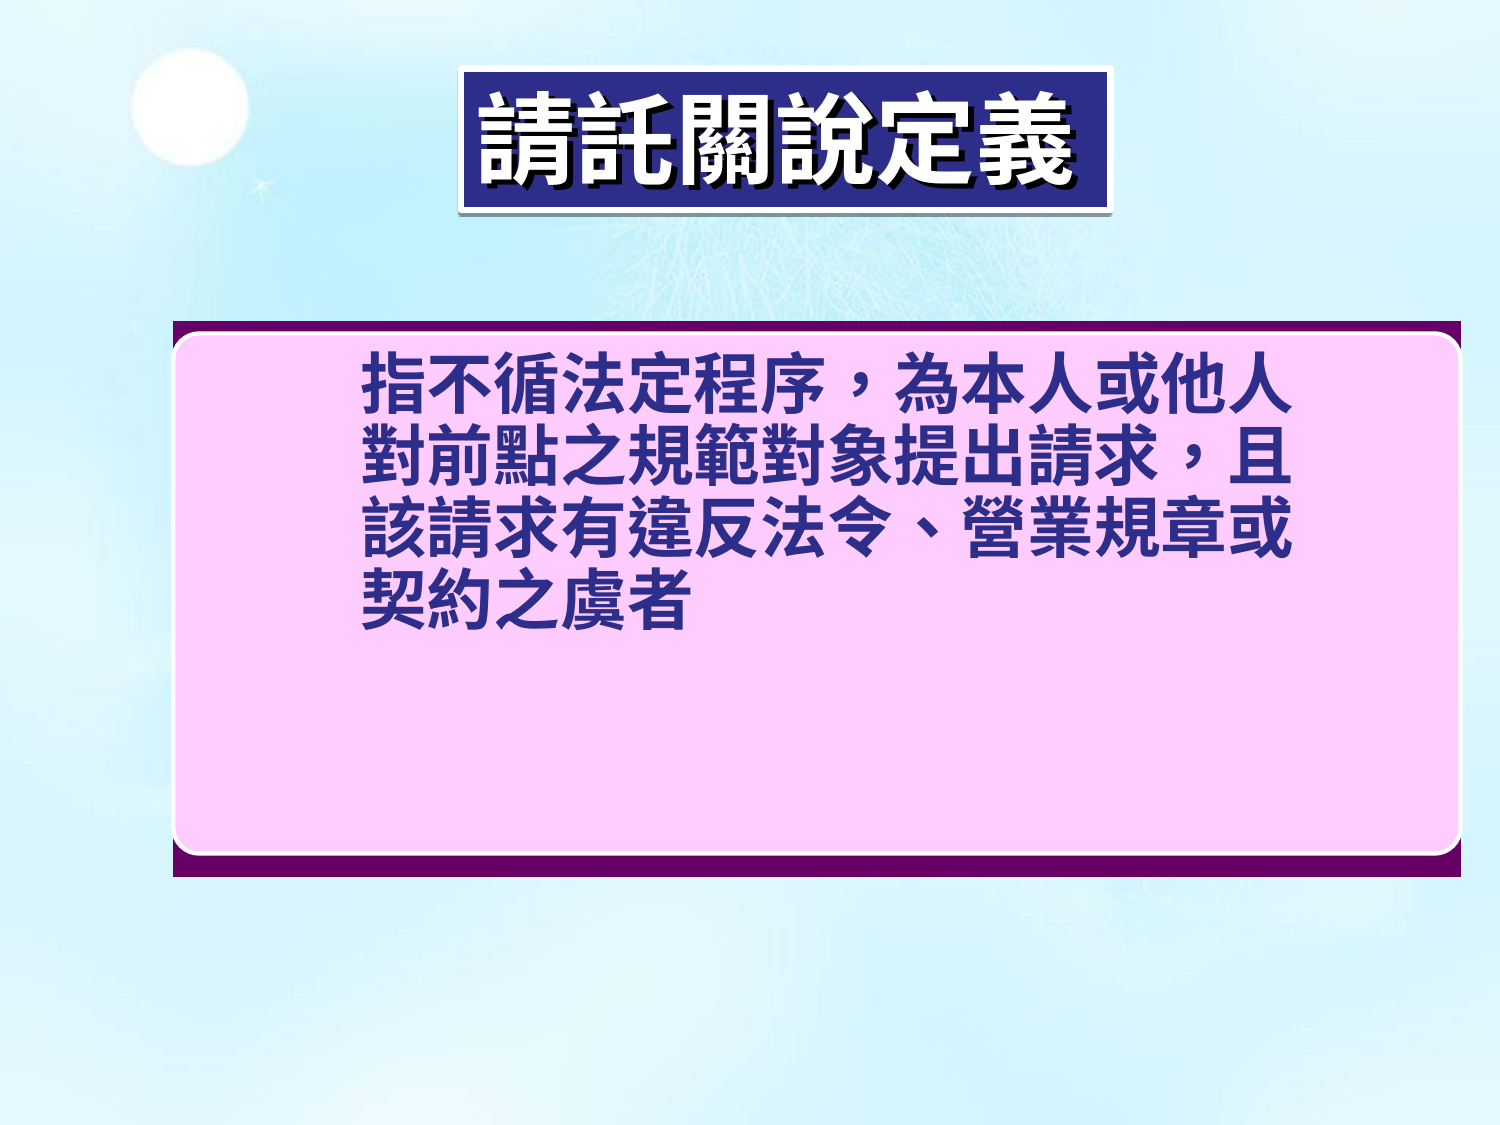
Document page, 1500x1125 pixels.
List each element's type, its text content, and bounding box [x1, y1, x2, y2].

text_box 請託關說定義 [460, 68, 1111, 210]
picture [0, 0, 1500, 1125]
text_box [173, 321, 1461, 877]
text_box 指不循法定程序，為本人或他人對前點之規範對象提出請求，且該請求有違反法令、營業規章或契約之虞者 [360, 333, 1320, 854]
